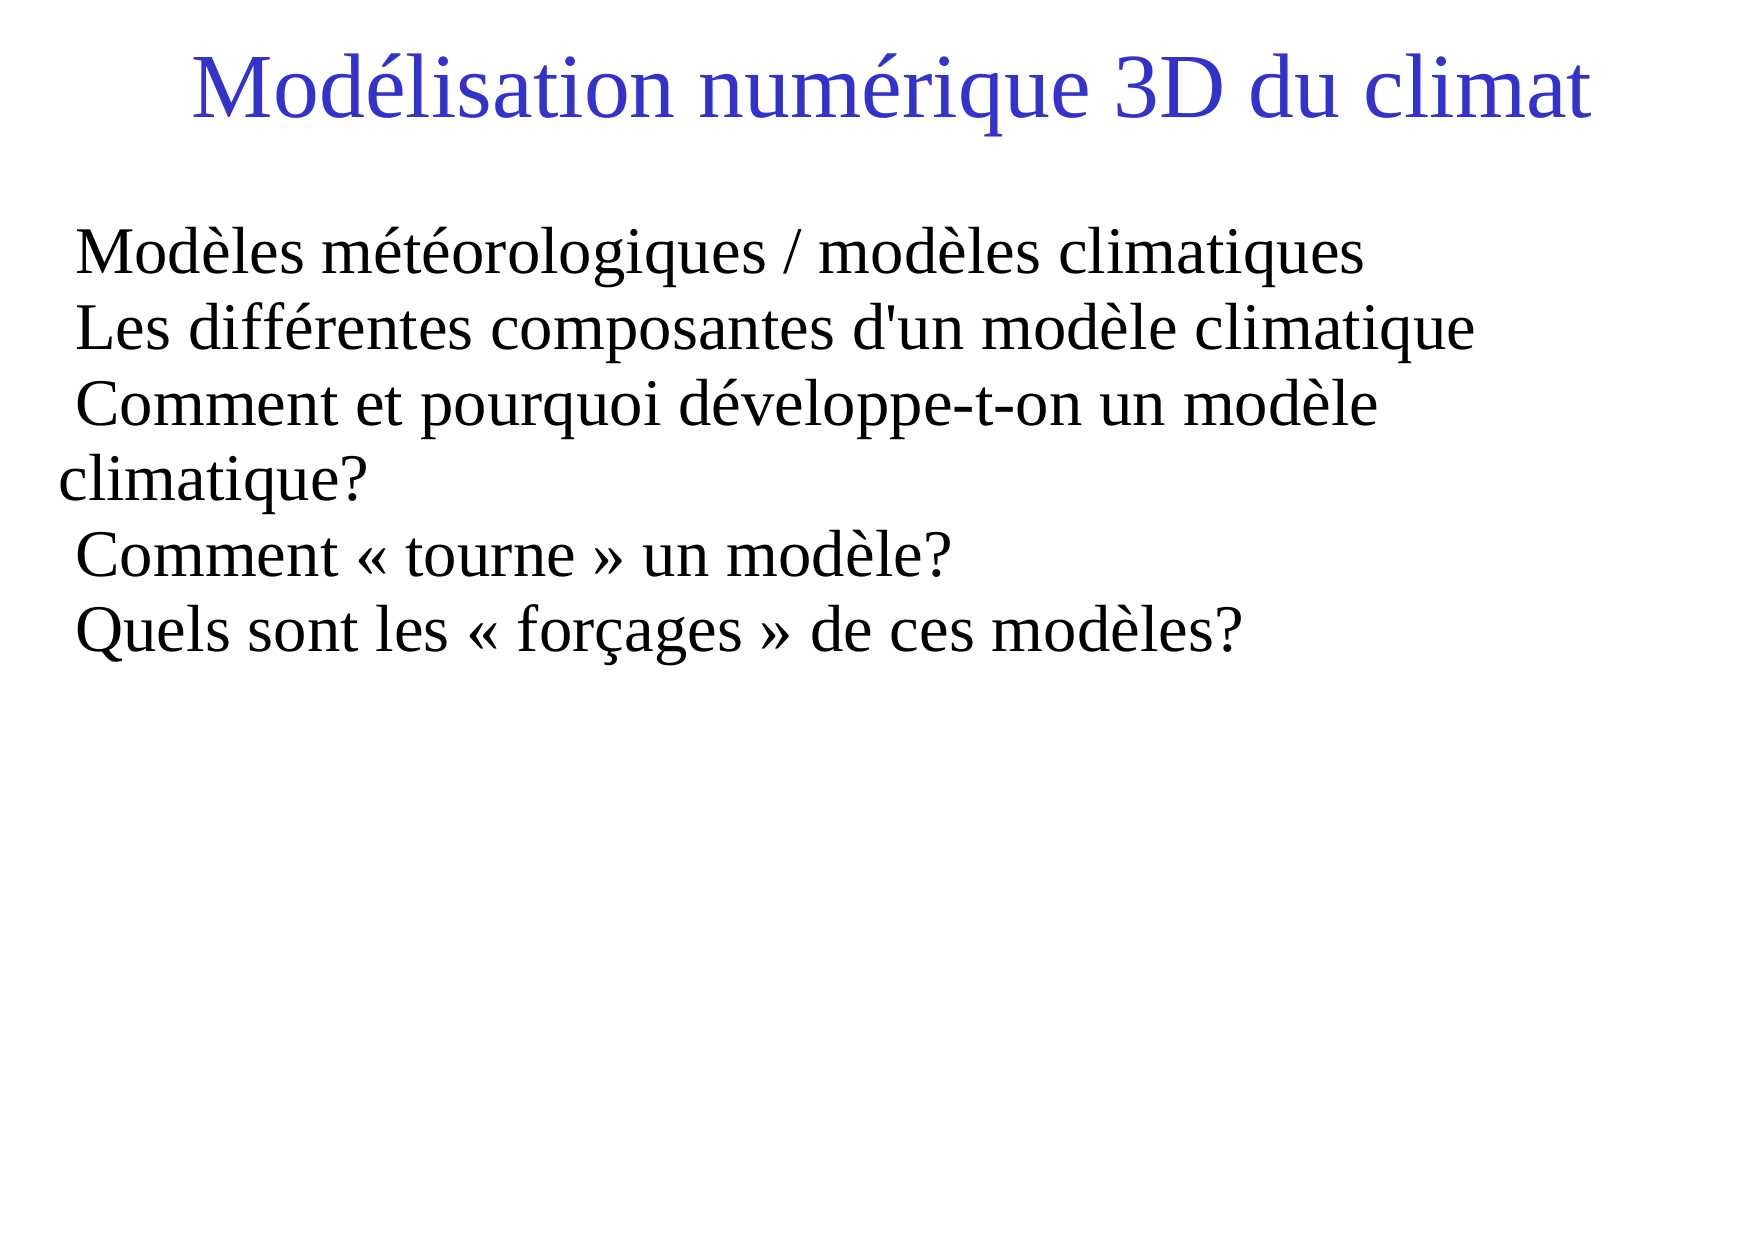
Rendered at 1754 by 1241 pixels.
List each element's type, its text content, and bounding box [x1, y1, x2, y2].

text_box Modèles météorologiques / modèles climatiques Les différentes composantes d'un modèle climatique Comment et pourquoi développe-t-on un modèle climatique? Comment « tourne » un modèle? Quels sont les « forçages » de ces modèles? [58, 214, 1640, 667]
text_box Modélisation numérique 3D du climat [137, 27, 1650, 145]
